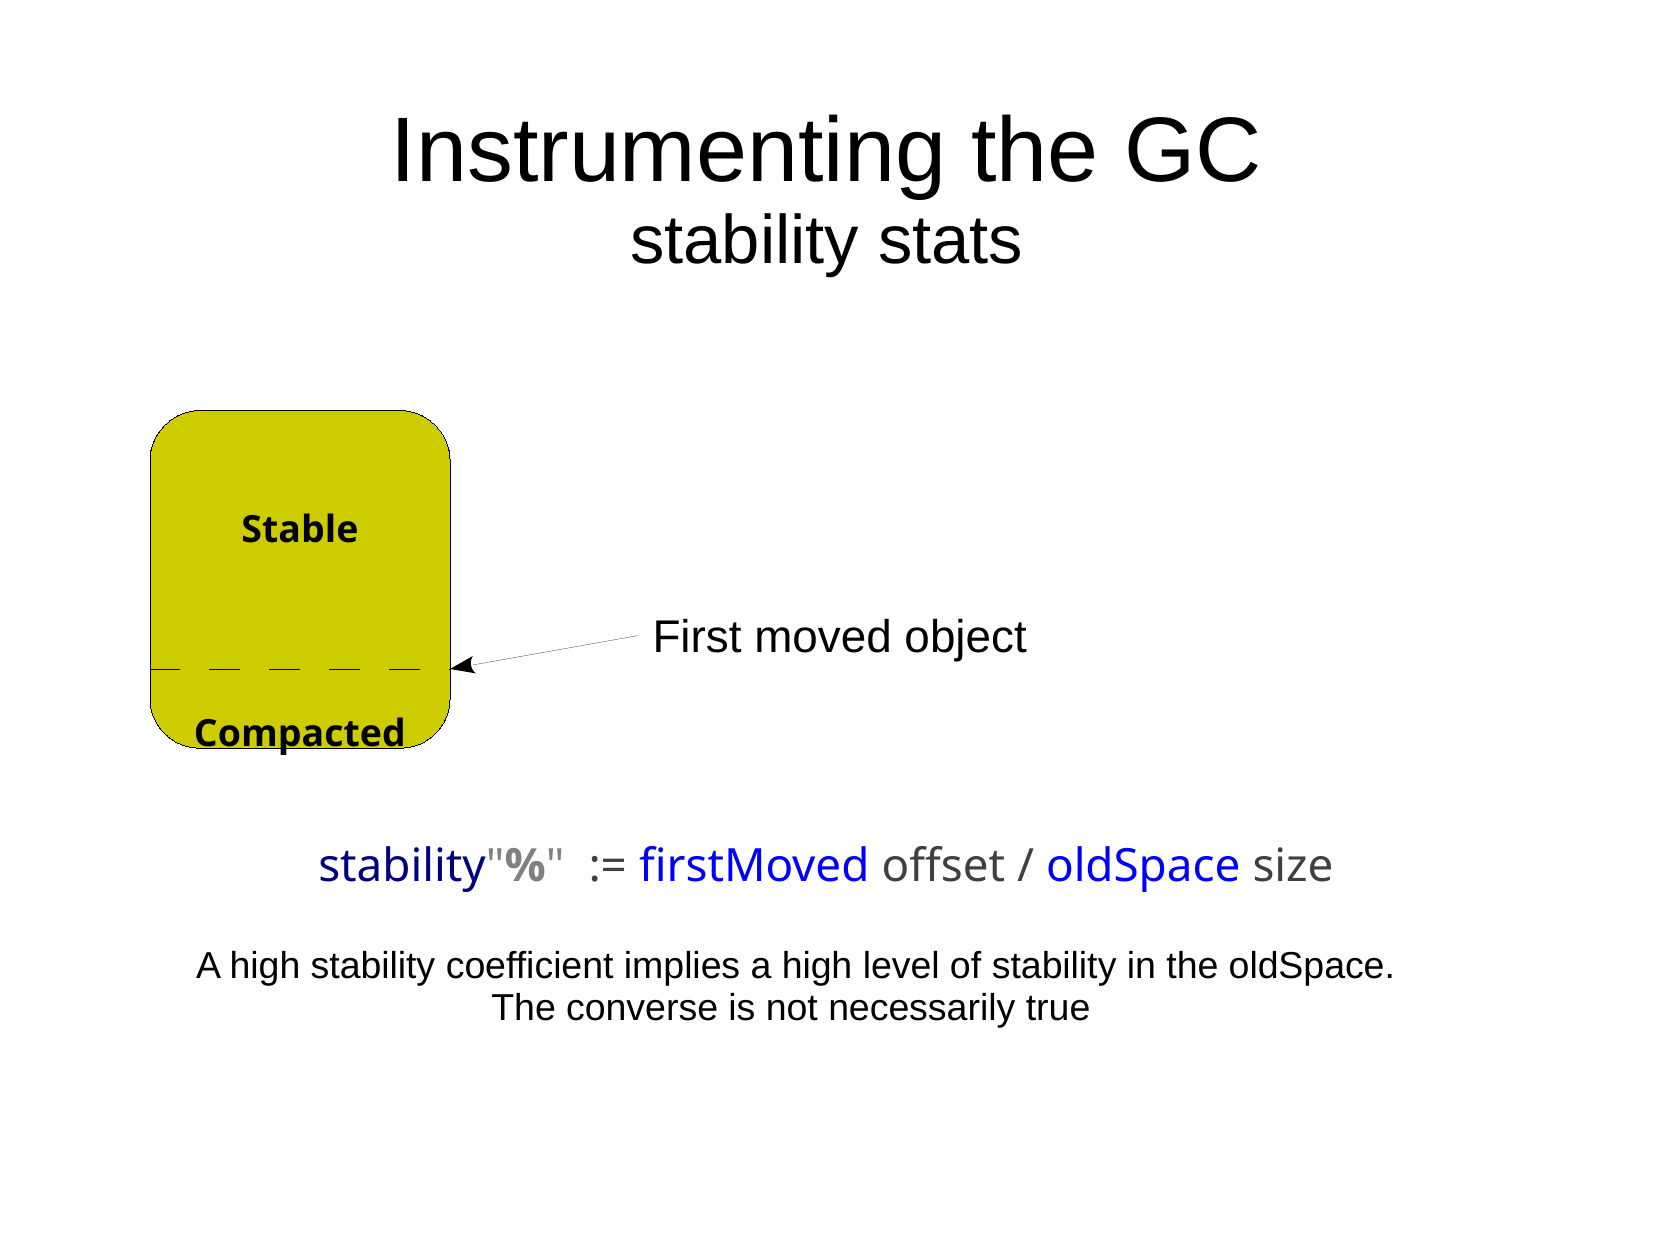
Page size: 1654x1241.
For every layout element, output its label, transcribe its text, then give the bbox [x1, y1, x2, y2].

text_box Instrumenting the GC stability stats [143, 91, 1511, 286]
text_box stability"%" := firstMoved offset / oldSpace size [303, 825, 1388, 894]
text_box A high stability coefficient implies a high level of stability in the oldSpace. The converse is not necessarily true [112, 937, 1480, 1055]
text_box First moved object [596, 603, 1084, 670]
text_box Stable Compacted [150, 410, 451, 749]
